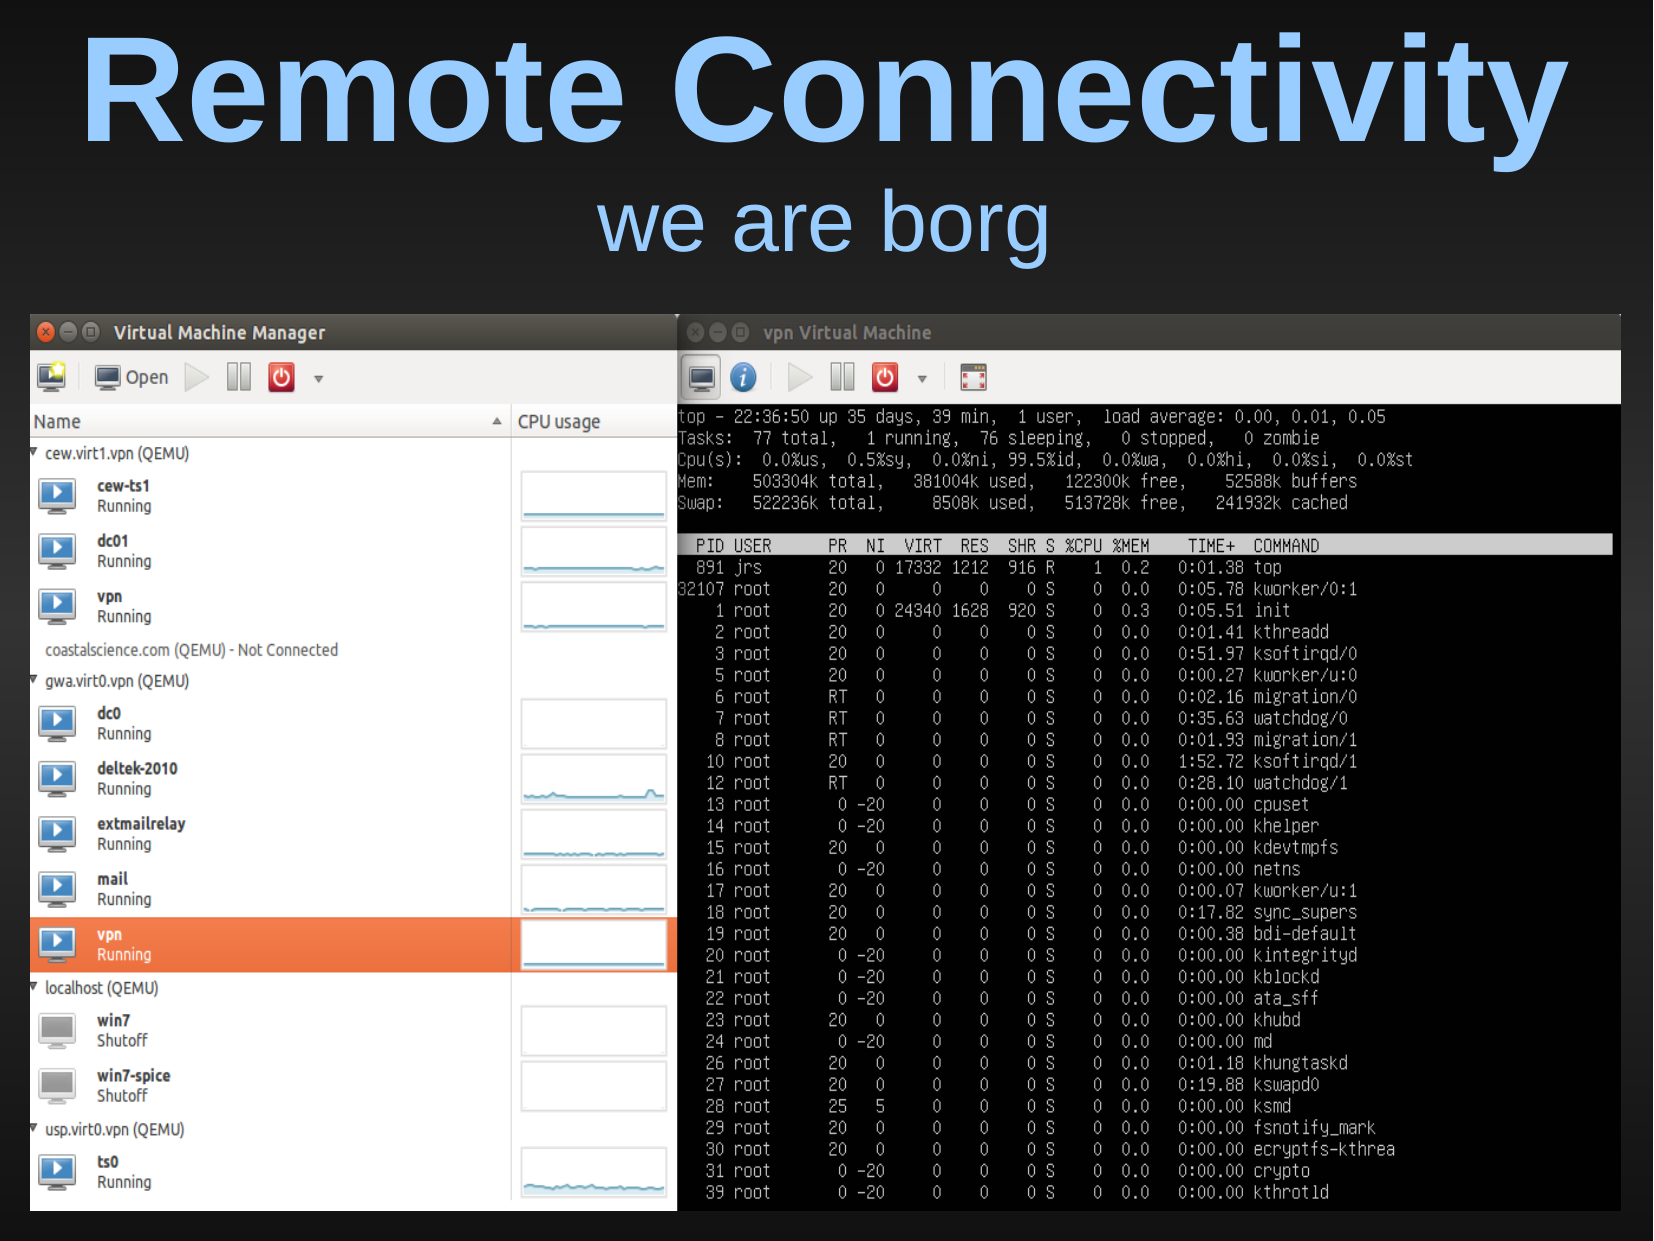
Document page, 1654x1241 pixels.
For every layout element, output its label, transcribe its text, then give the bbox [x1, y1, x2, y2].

title Remote Connectivity we are borg [0, 5, 1651, 271]
picture [30, 314, 1621, 1211]
